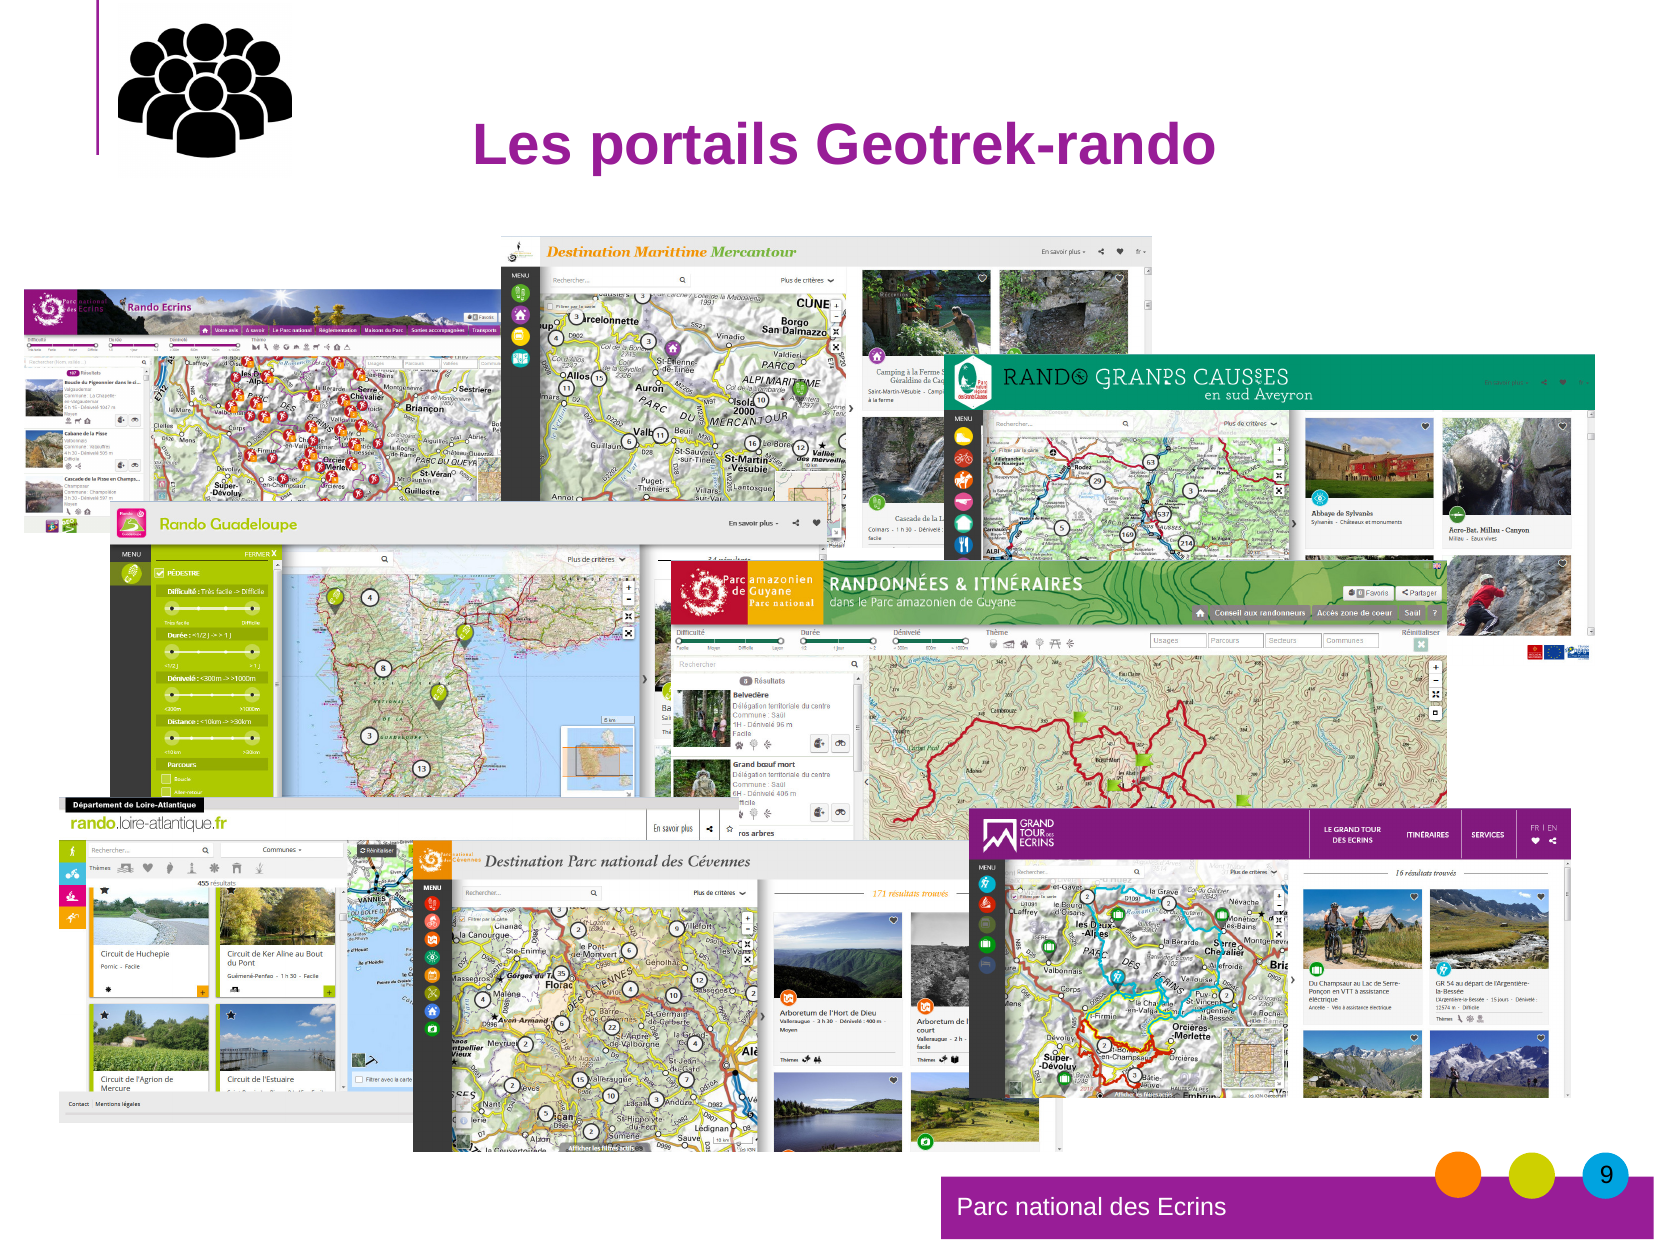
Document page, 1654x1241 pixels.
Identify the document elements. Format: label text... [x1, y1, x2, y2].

title Les portails Geotrek-rando [472, 29, 1241, 178]
picture [118, 3, 292, 178]
picture [24, 236, 1595, 1152]
